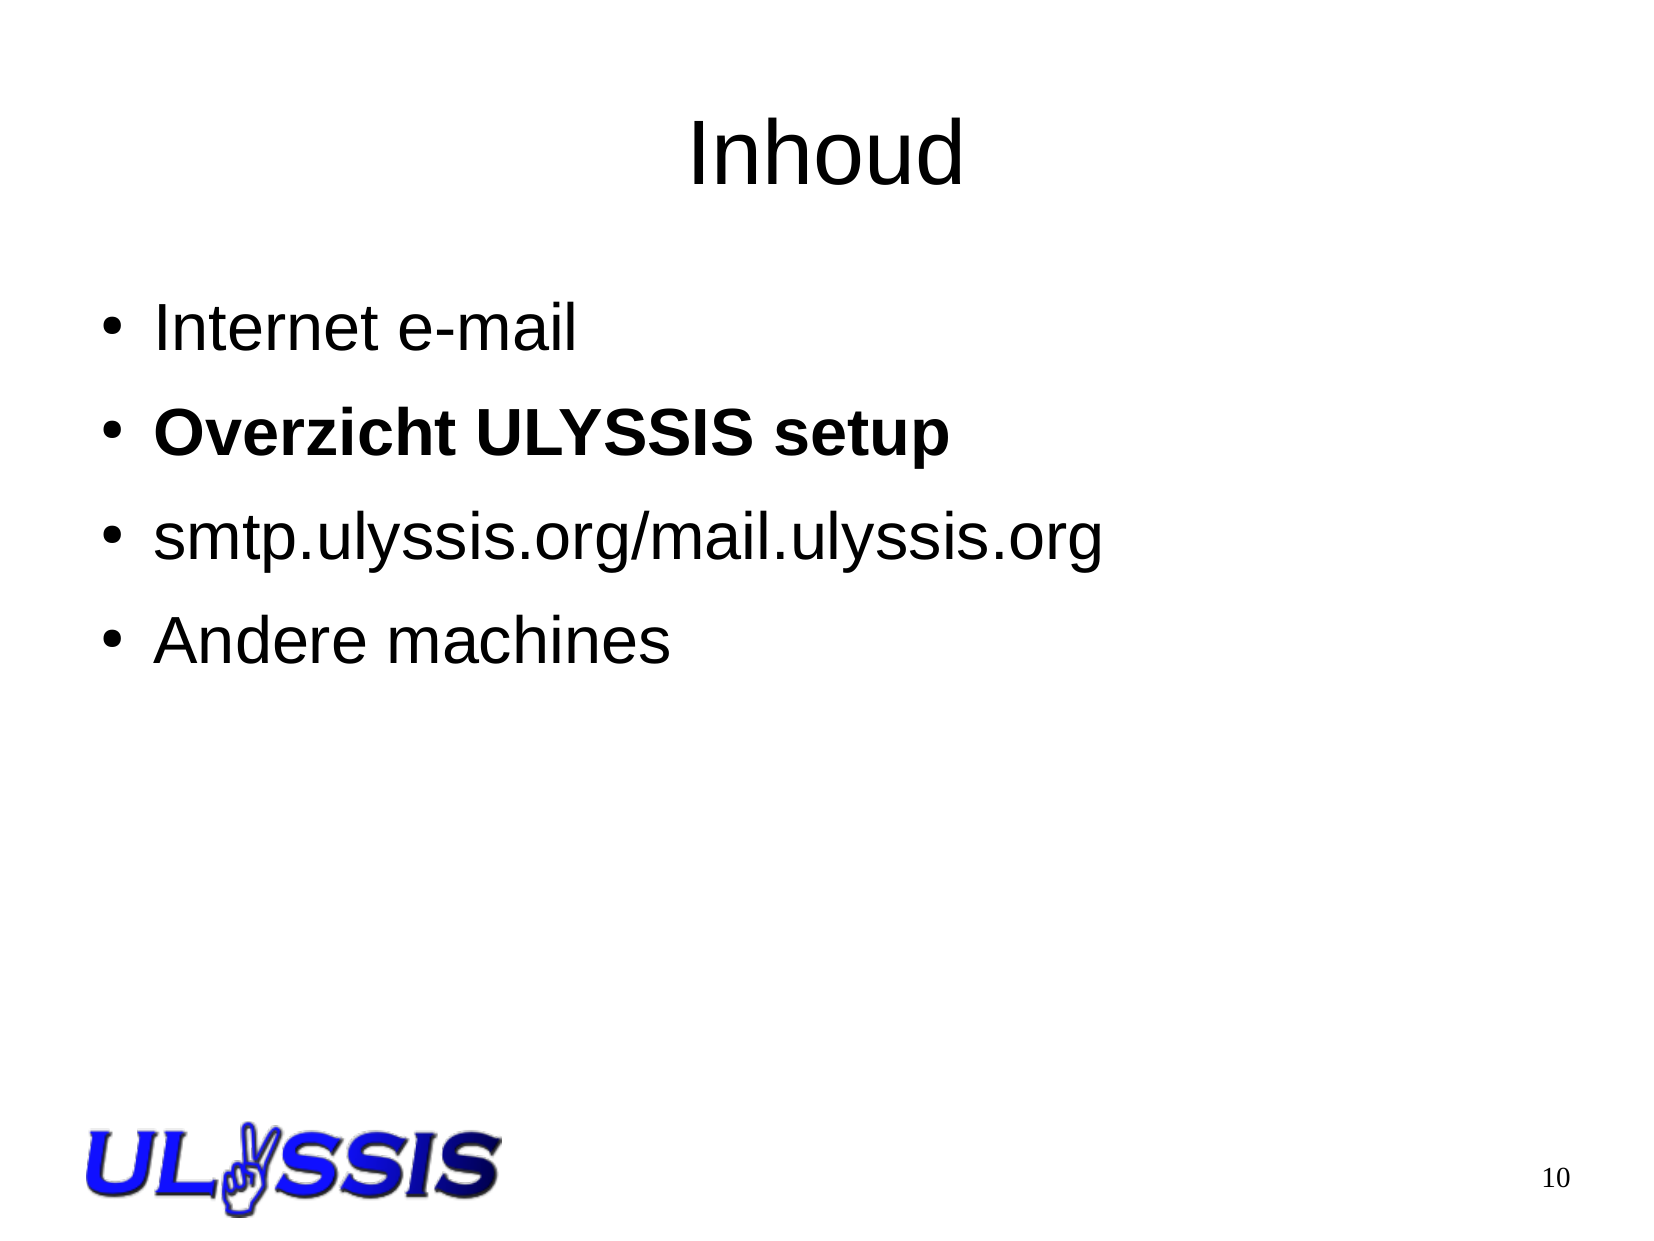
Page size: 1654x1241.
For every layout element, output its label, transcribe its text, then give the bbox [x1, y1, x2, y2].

title Inhoud [82, 49, 1571, 257]
list Internet e-mail Overzicht ULYSSIS setup smtp.ulyssis.org/mail.ulyssis.org Andere machines [82, 290, 1571, 1109]
picture [86, 1121, 502, 1218]
